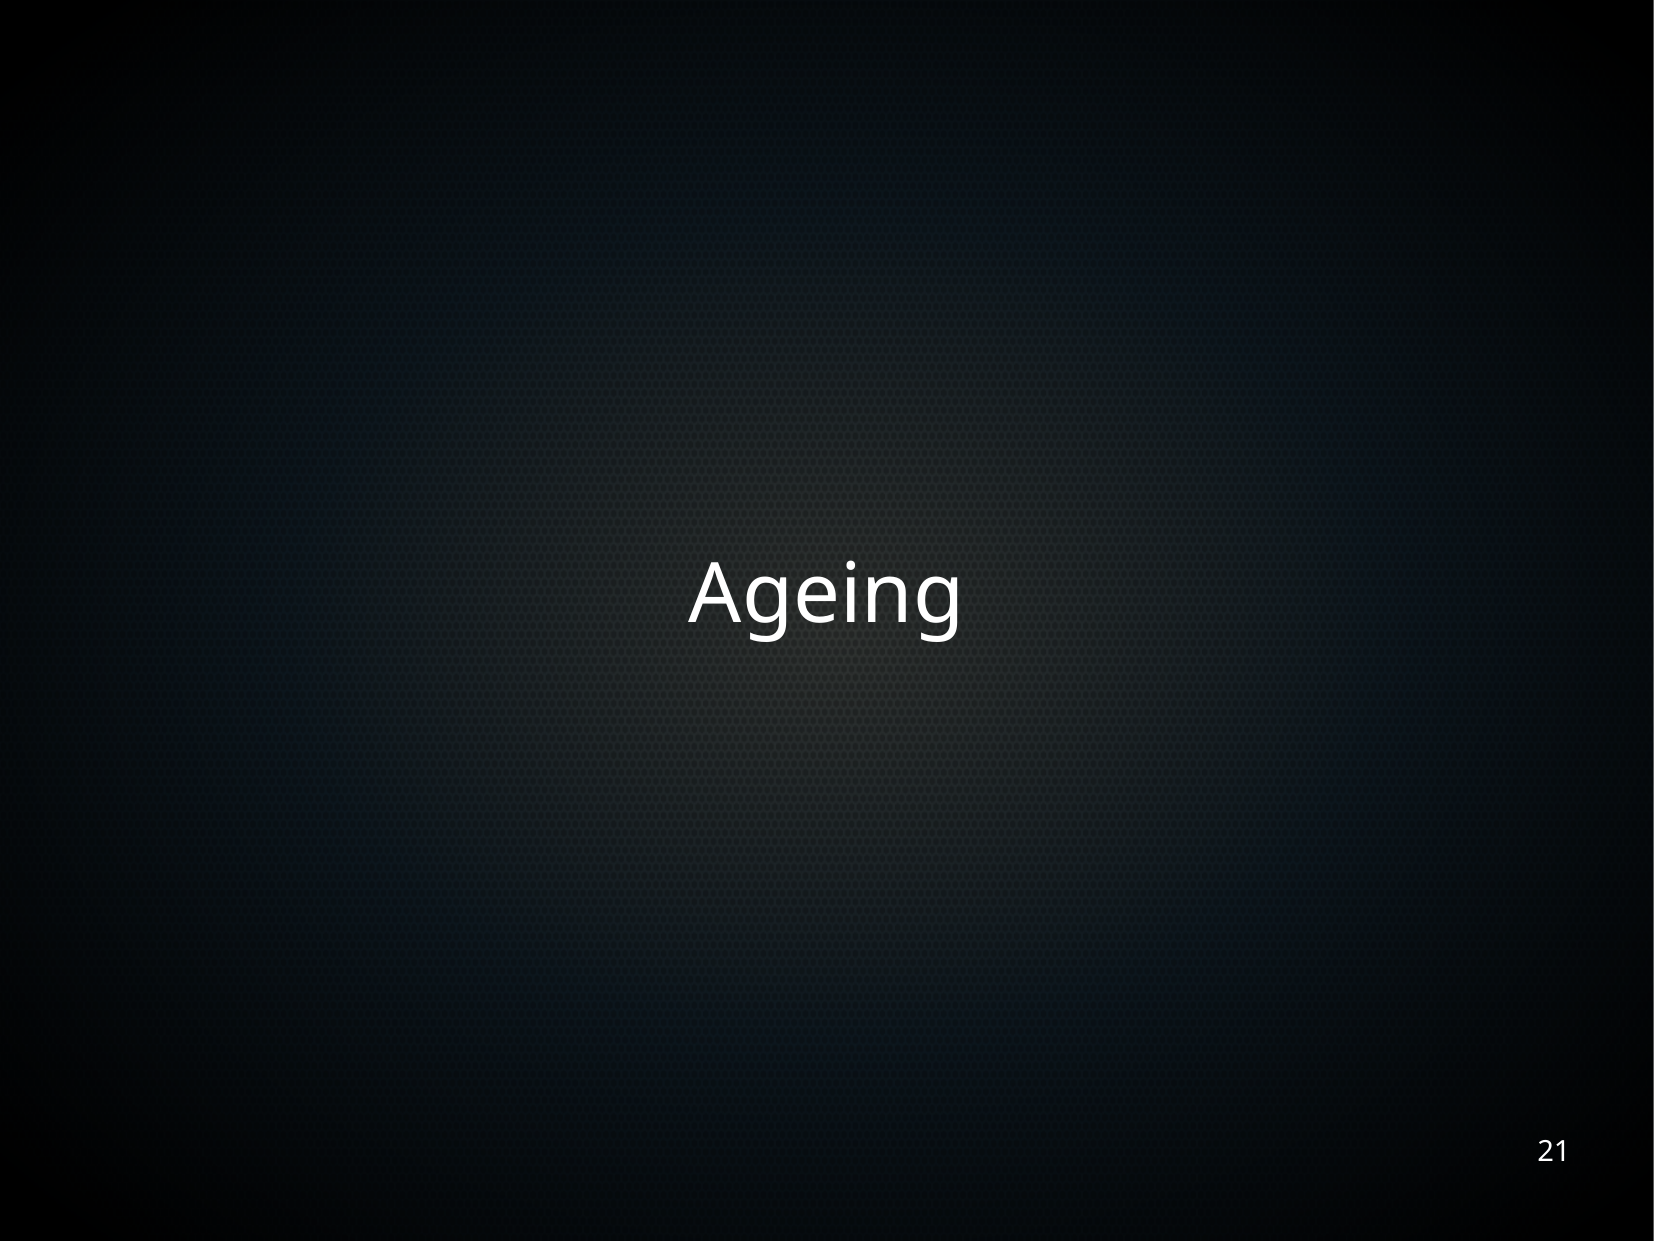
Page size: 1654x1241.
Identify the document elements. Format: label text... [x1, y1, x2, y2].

picture [0, 0, 1654, 1241]
title Ageing [82, 486, 1571, 694]
